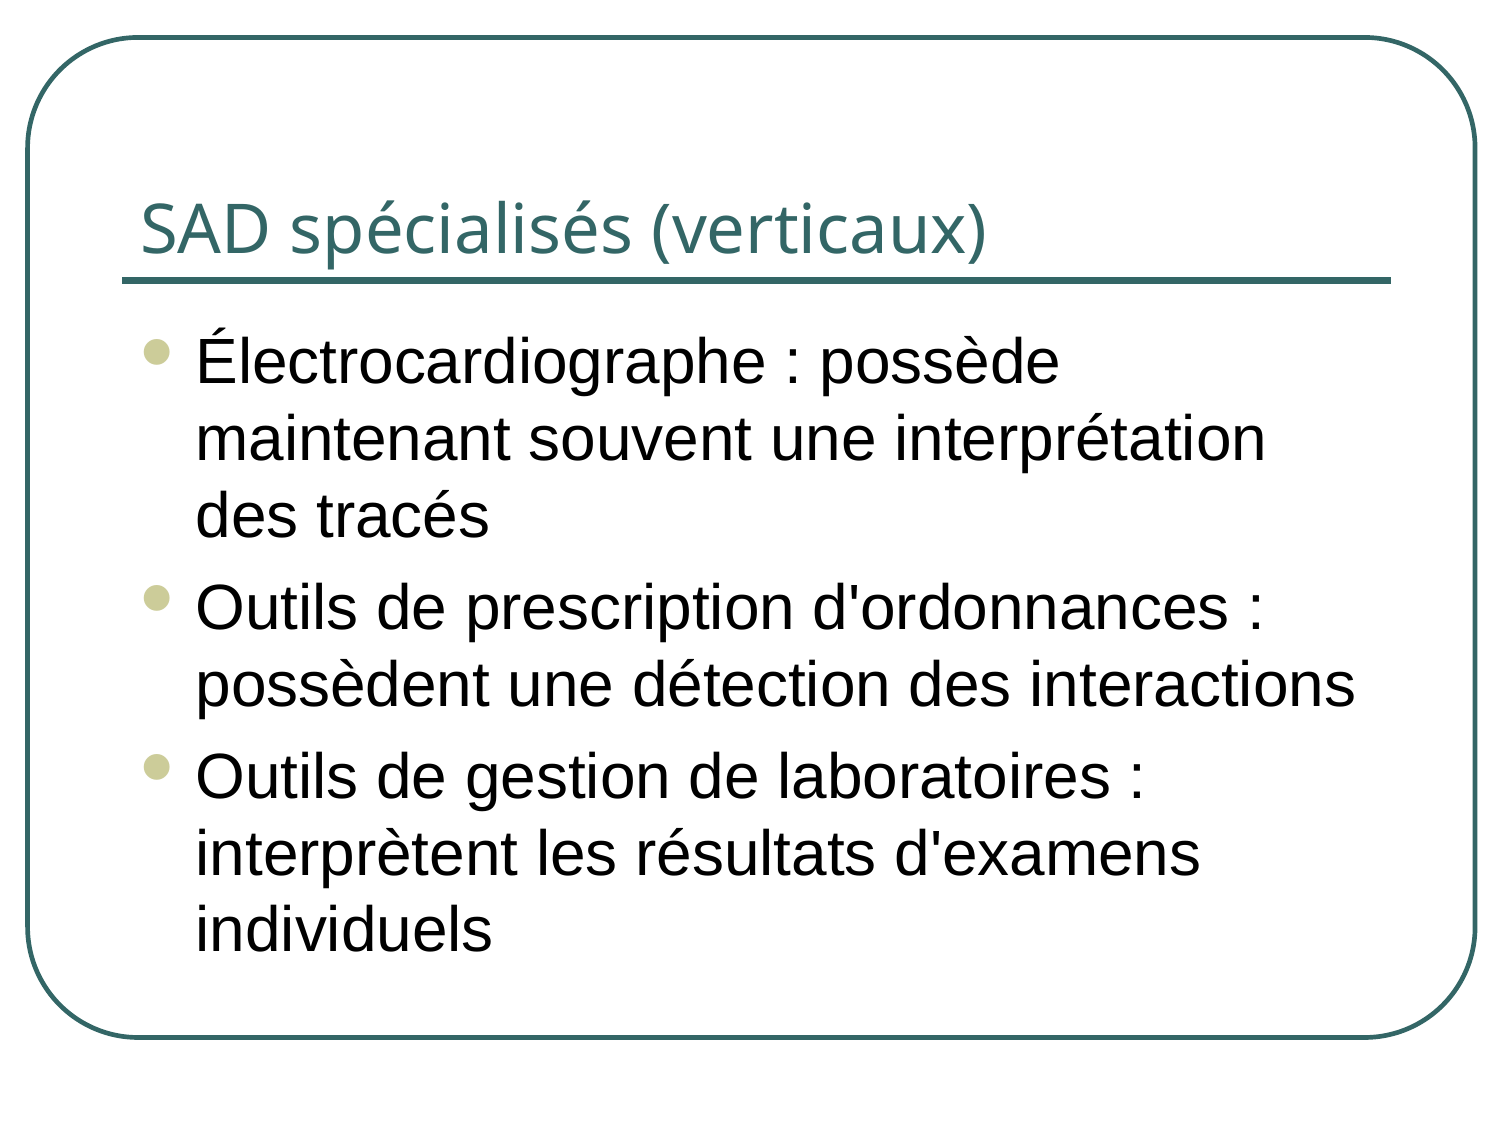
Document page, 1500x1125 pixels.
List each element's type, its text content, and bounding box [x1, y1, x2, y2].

title SAD spécialisés (verticaux) [125, 87, 1388, 275]
list Électrocardiographe : possède maintenant souvent une interprétation des tracés Outils de prescription d'ordonnances : possèdent une détection des interactions Outils de gestion de laboratoires : interprètent les résultats d'examens individuels [125, 312, 1388, 976]
